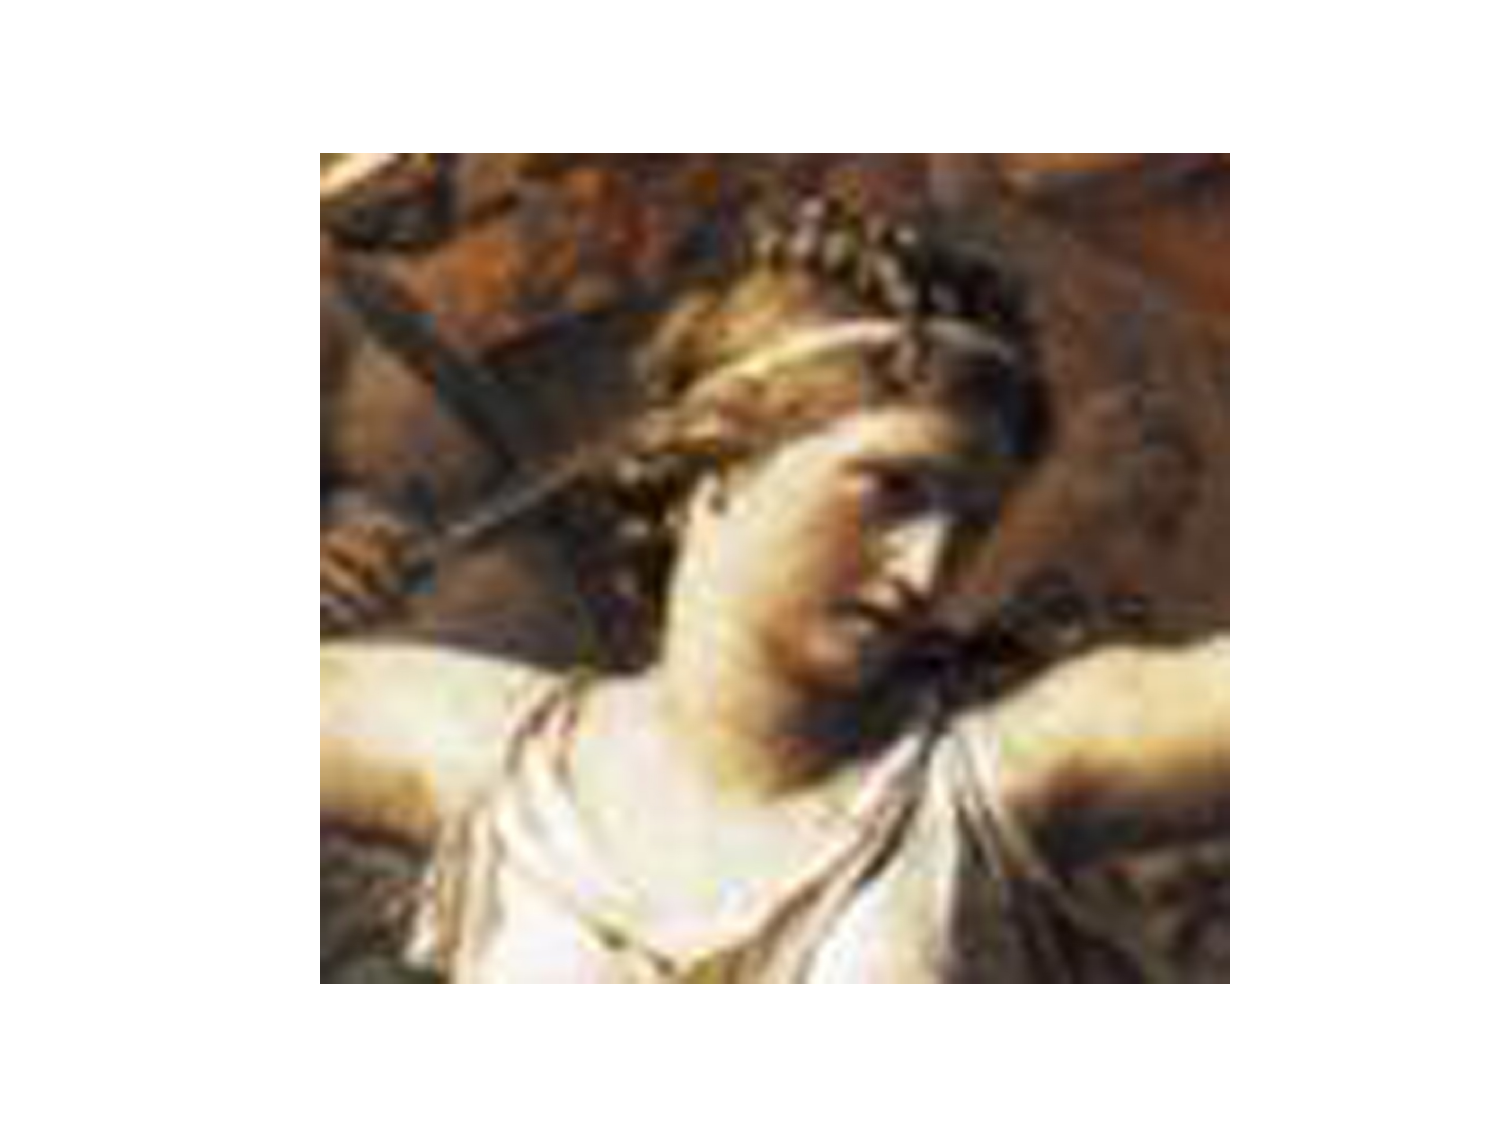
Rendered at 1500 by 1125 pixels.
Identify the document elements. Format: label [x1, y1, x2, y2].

picture [320, 153, 1230, 984]
